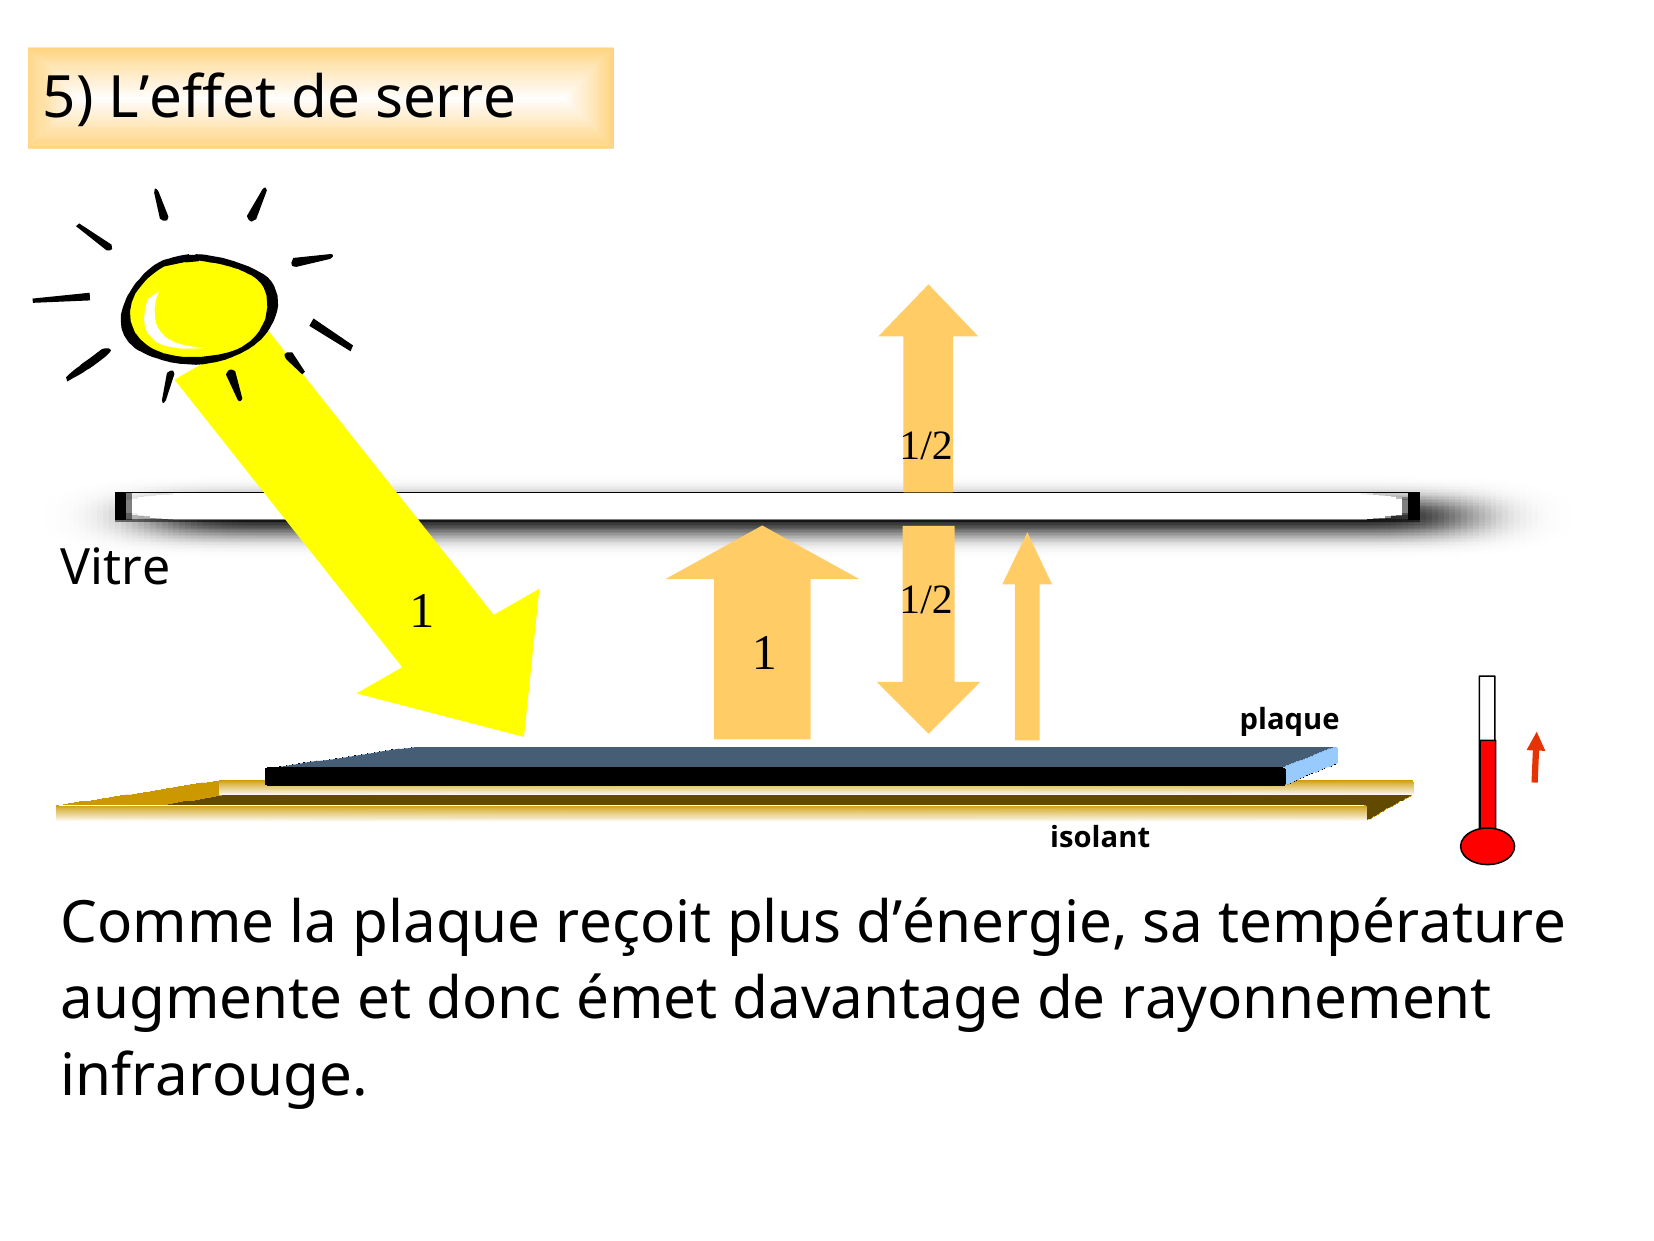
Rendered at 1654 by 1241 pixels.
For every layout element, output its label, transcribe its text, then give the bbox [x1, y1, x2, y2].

text_box [291, 254, 333, 267]
text_box [876, 628, 981, 734]
text_box isolant [1035, 808, 1288, 873]
text_box Comme la plaque reçoit plus d’énergie, sa température augmente et donc émet davantage de rayonnement infrarouge. [45, 873, 1597, 1162]
text_box [665, 525, 860, 740]
picture [382, 472, 1591, 564]
picture [44, 737, 1429, 832]
text_box 1/2 [899, 569, 975, 628]
text_box [120, 254, 540, 737]
picture [27, 472, 319, 564]
text_box [28, 47, 615, 149]
text_box [878, 284, 979, 416]
text_box [66, 348, 112, 382]
text_box [1002, 532, 1053, 741]
text_box [246, 187, 267, 222]
text_box 5) L’effet de serre [28, 48, 613, 149]
text_box [309, 318, 354, 352]
text_box [1460, 676, 1515, 865]
text_box [902, 525, 955, 569]
text_box 1 [751, 616, 787, 687]
text_box 1/2 [899, 416, 975, 474]
text_box Vitre [45, 523, 209, 566]
text_box [32, 292, 91, 303]
text_box 1 [409, 575, 445, 645]
text_box [903, 474, 954, 493]
text_box plaque [1224, 690, 1477, 766]
text_box [76, 223, 113, 251]
text_box [154, 188, 169, 221]
